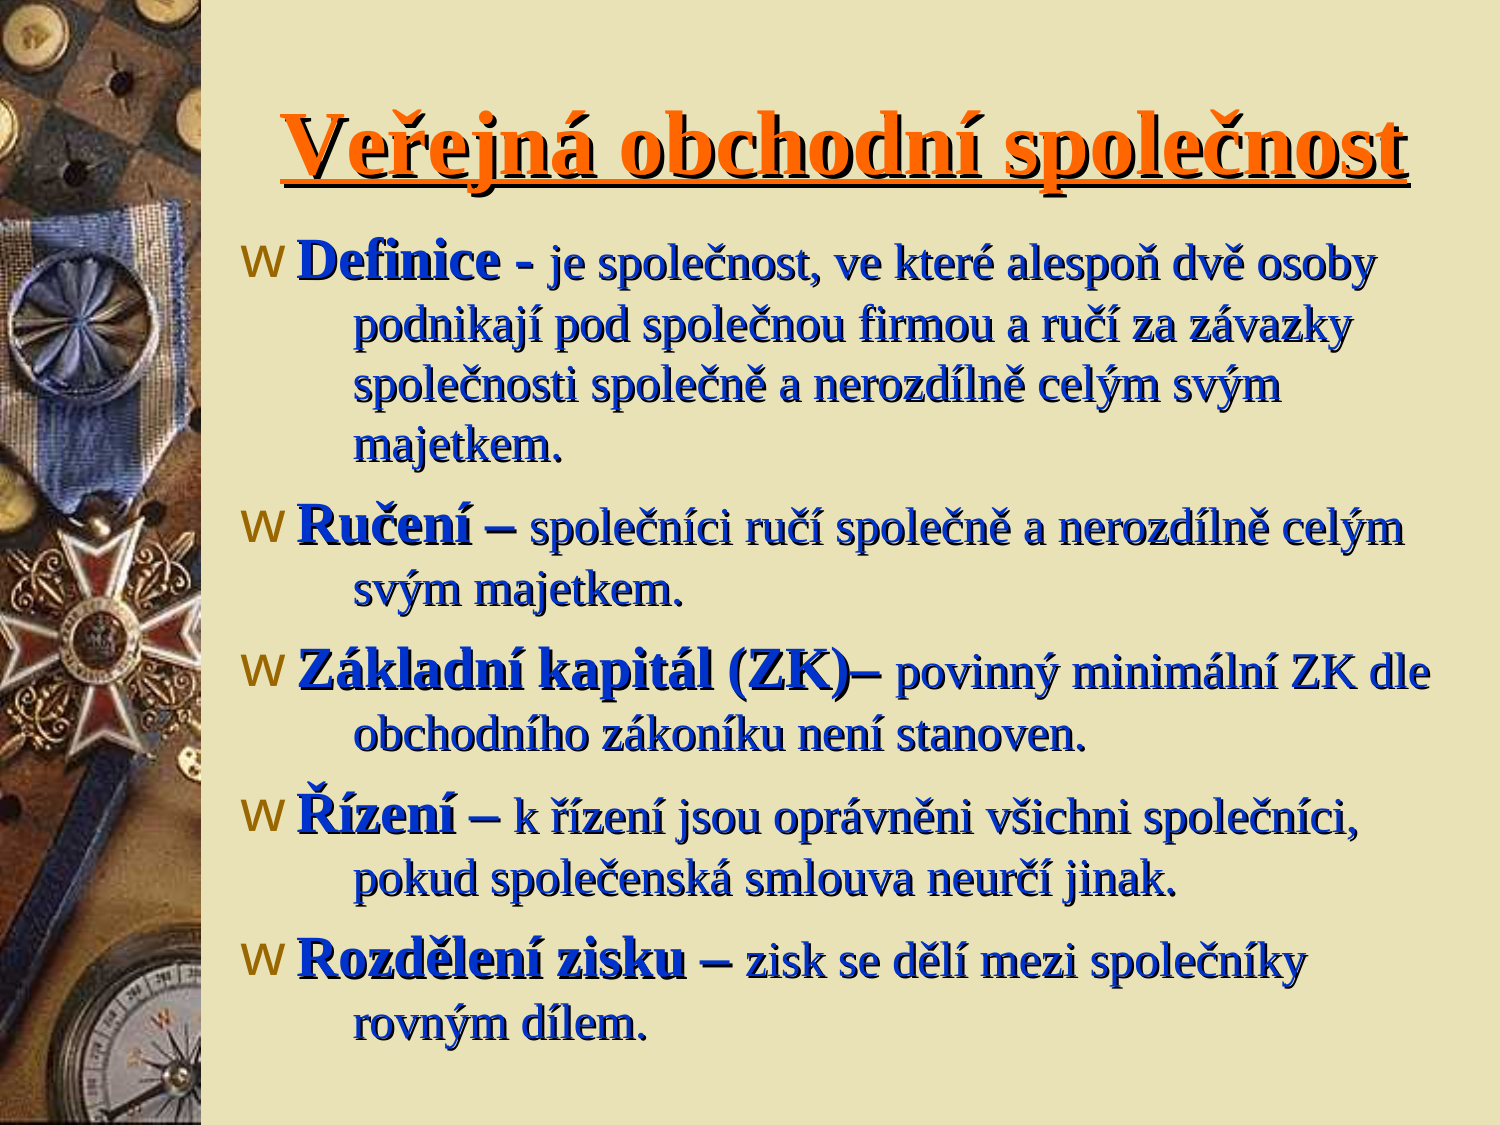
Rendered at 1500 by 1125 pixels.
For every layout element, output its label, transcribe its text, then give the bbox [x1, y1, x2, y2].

title Veřejná obchodní společnost [225, 50, 1463, 212]
picture [0, 0, 201, 1125]
list Definice - je společnost, ve které alespoň dvě osoby podnikají pod společnou firmou a ručí za závazky společnosti společně a nerozdílně celým svým majetkem. Ručení – společníci ručí společně a nerozdílně celým svým majetkem. Základní kapitál (ZK)– povinný minimální ZK dle obchodního zákoníku není stanoven. Řízení – k řízení jsou oprávněni všichni společníci, pokud společenská smlouva neurčí jinak. Rozdělení zisku – zisk se dělí mezi společníky rovným dílem. [225, 212, 1476, 1000]
